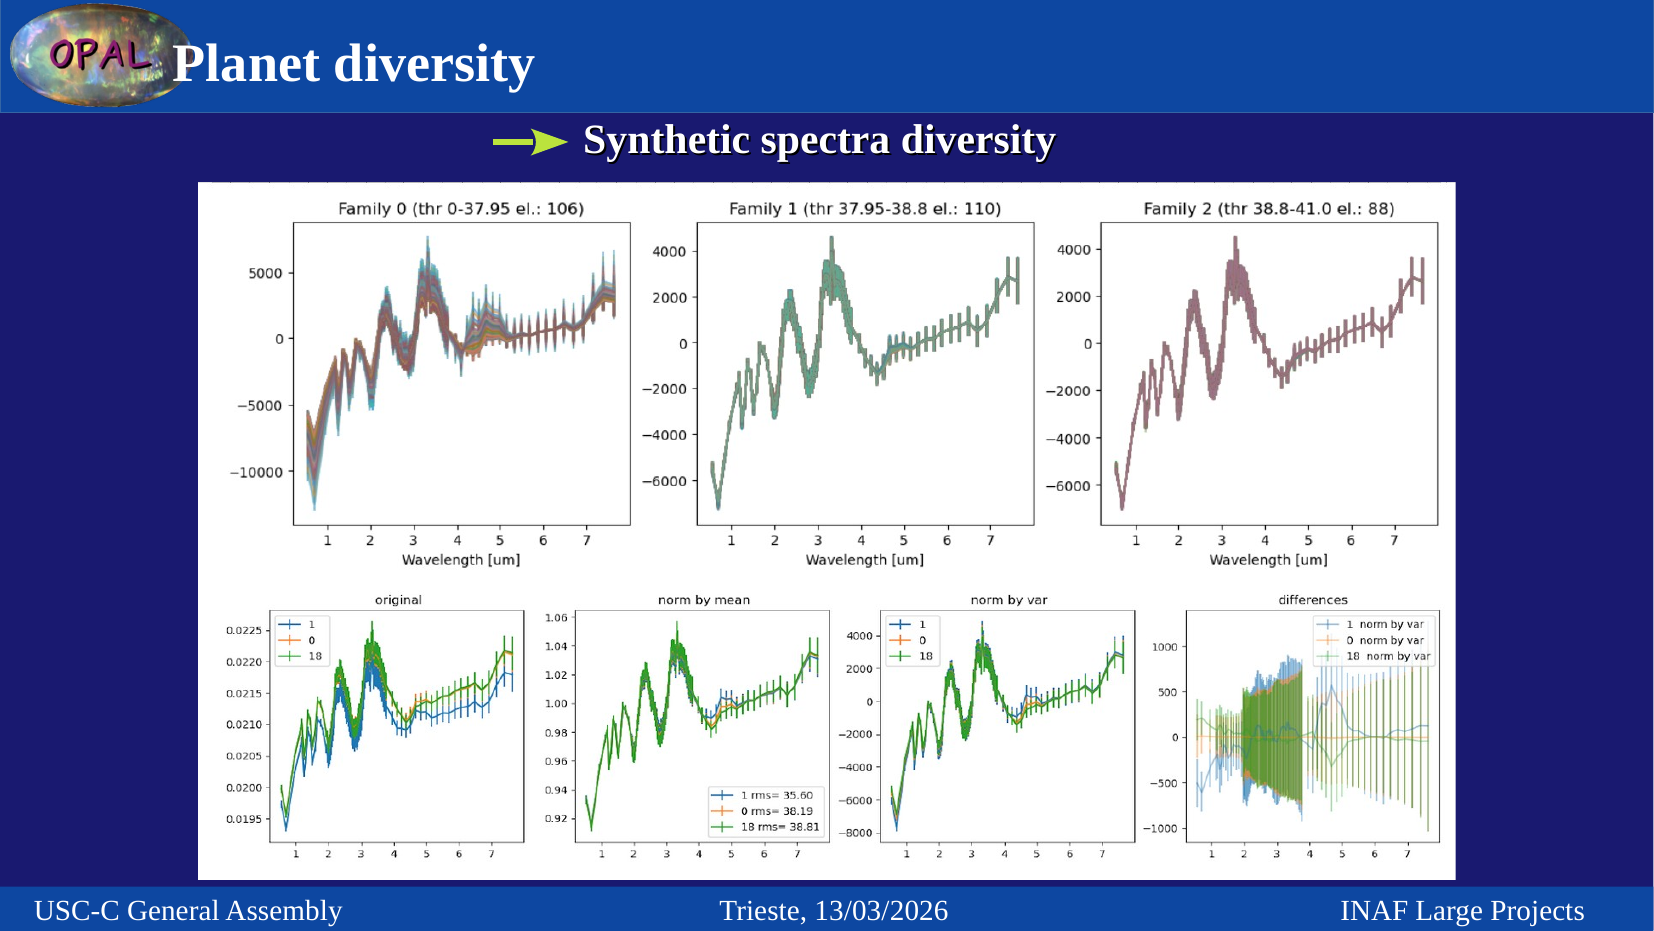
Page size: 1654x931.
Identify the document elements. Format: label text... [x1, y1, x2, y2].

text_box USC-C General Assembly Trieste, 13/03/2026 INAF Large Projects [0, 888, 1654, 931]
text_box [0, 0, 116, 113]
picture [198, 182, 1456, 880]
text_box Planet diversity [157, 26, 613, 137]
text_box [115, 0, 1654, 113]
text_box Synthetic spectra diversity [522, 91, 1132, 175]
picture [6, 0, 196, 113]
